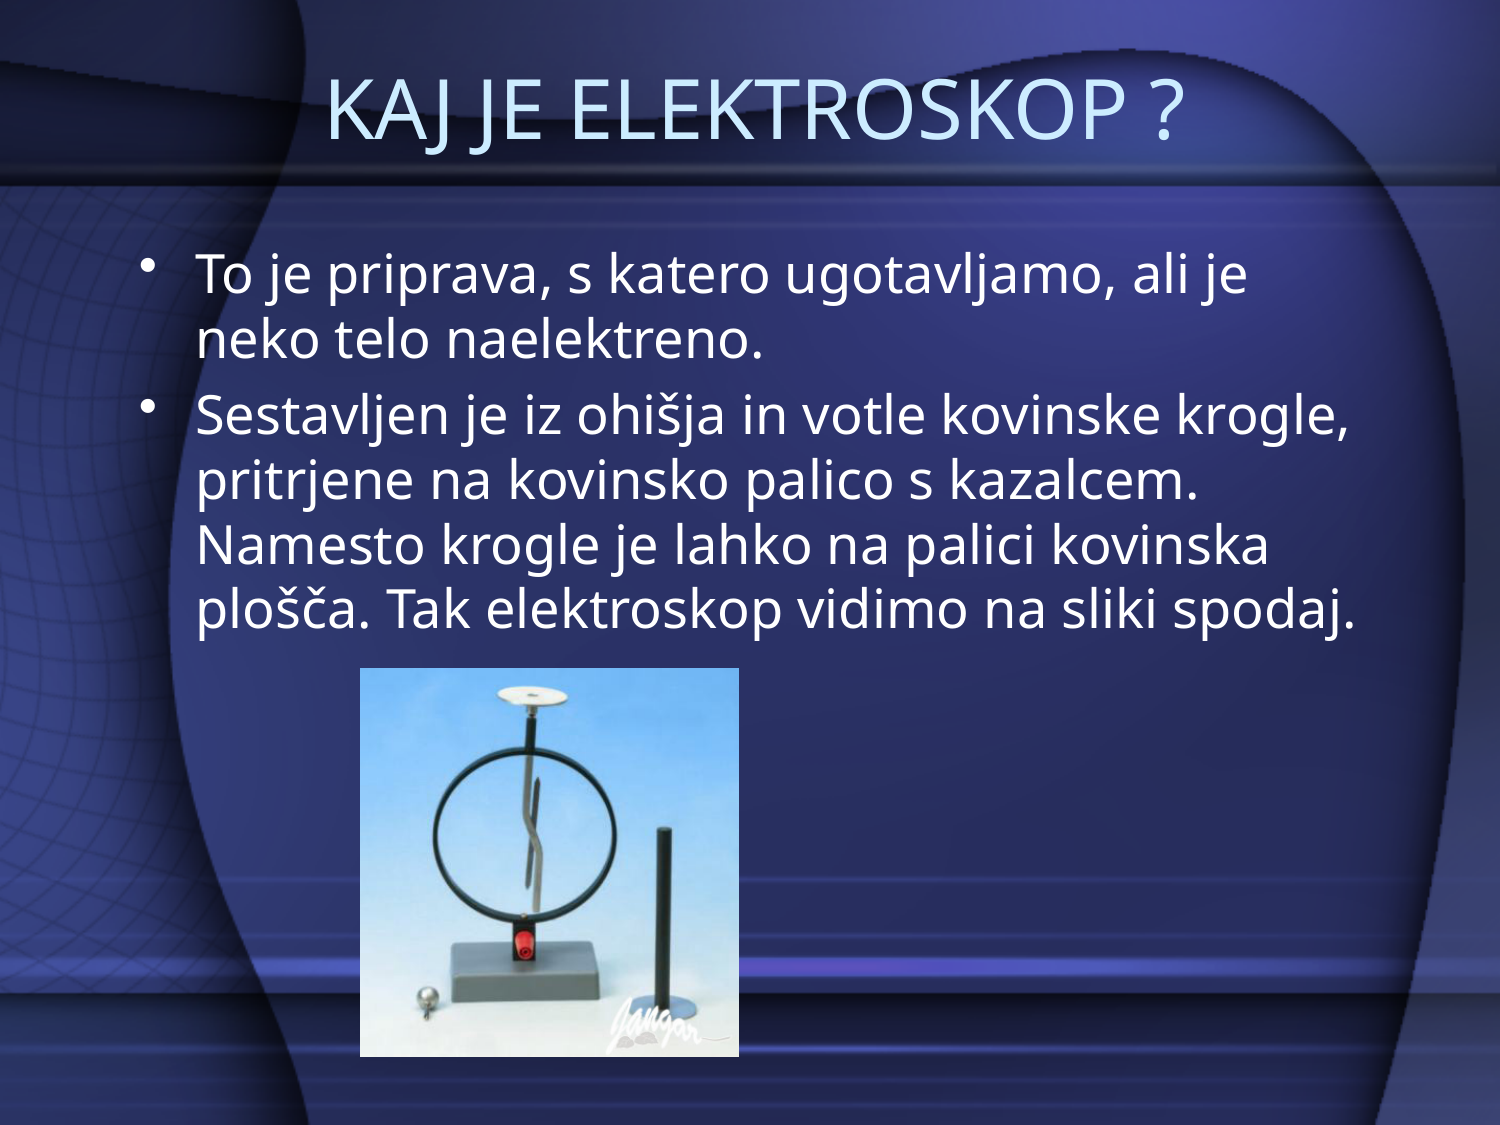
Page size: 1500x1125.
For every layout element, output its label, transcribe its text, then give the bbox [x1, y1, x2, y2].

picture [0, 0, 1500, 1125]
list To je priprava, s katero ugotavljamo, ali je neko telo naelektreno. Sestavljen je iz ohišja in votle kovinske krogle, pritrjene na kovinsko palico s kazalcem. Namesto krogle je lahko na palici kovinska plošča. Tak elektroskop vidimo na sliki spodaj. [123, 231, 1387, 1012]
title KAJ JE ELEKTROSKOP ? [123, 31, 1387, 181]
